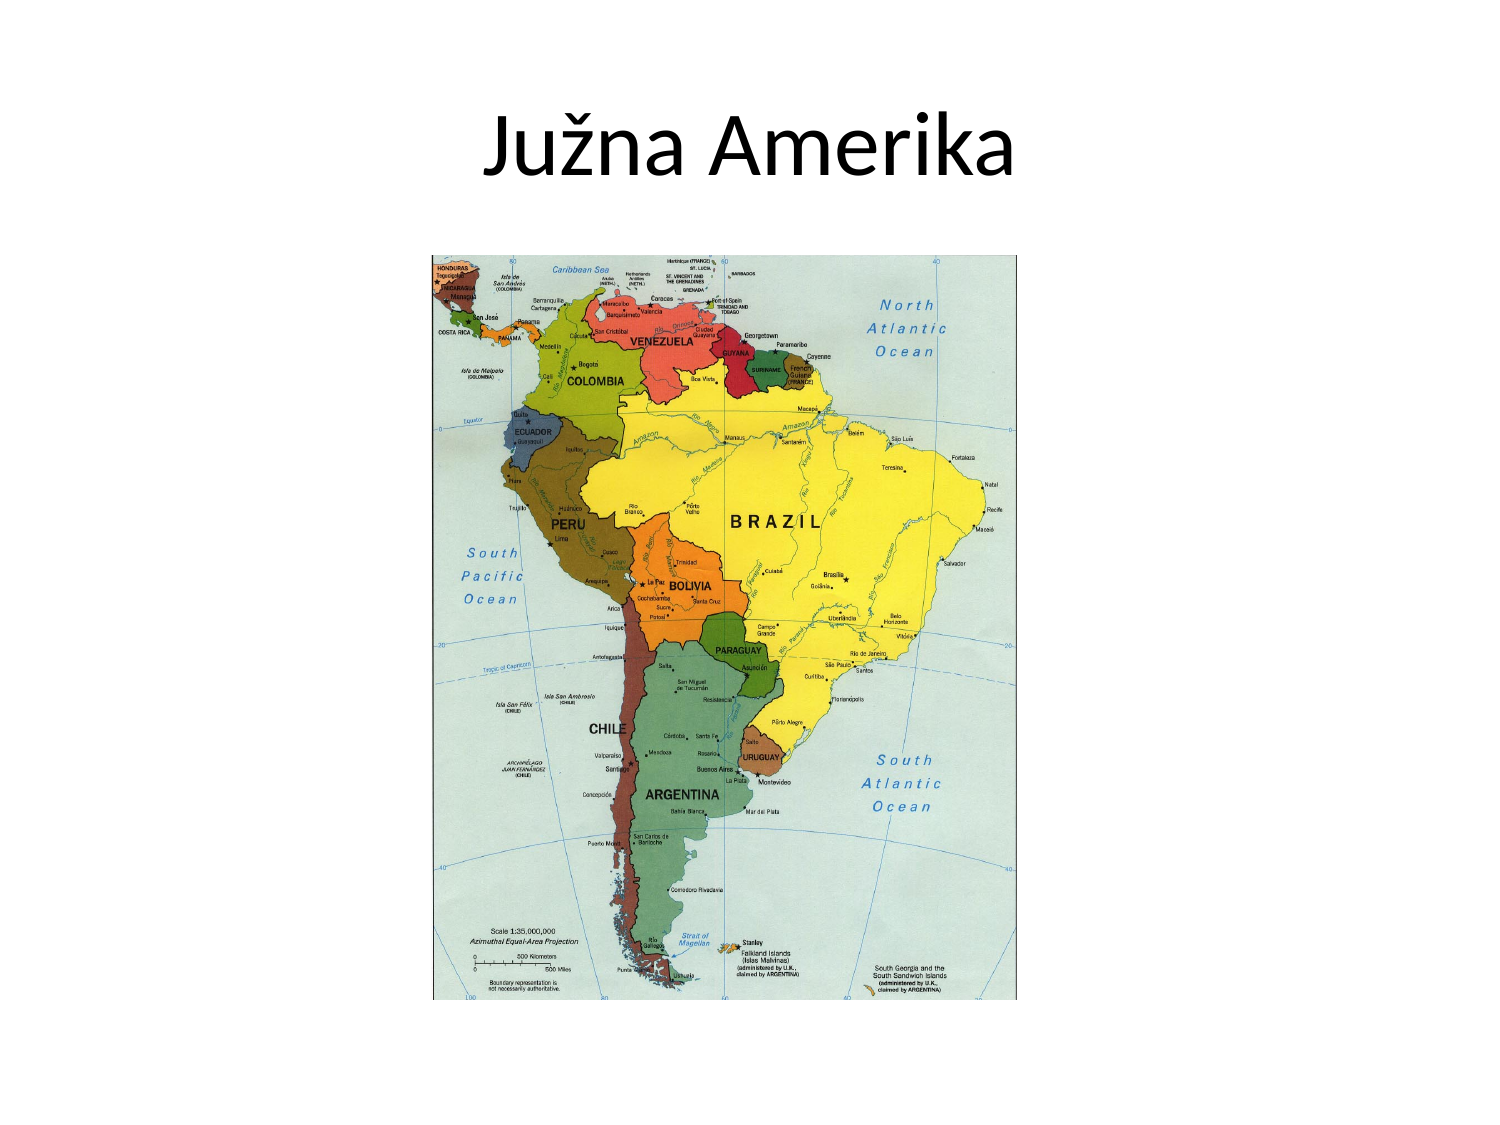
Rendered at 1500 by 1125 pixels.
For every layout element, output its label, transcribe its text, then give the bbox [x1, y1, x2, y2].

title Južna Amerika [75, 45, 1425, 233]
picture [430, 255, 1017, 1000]
